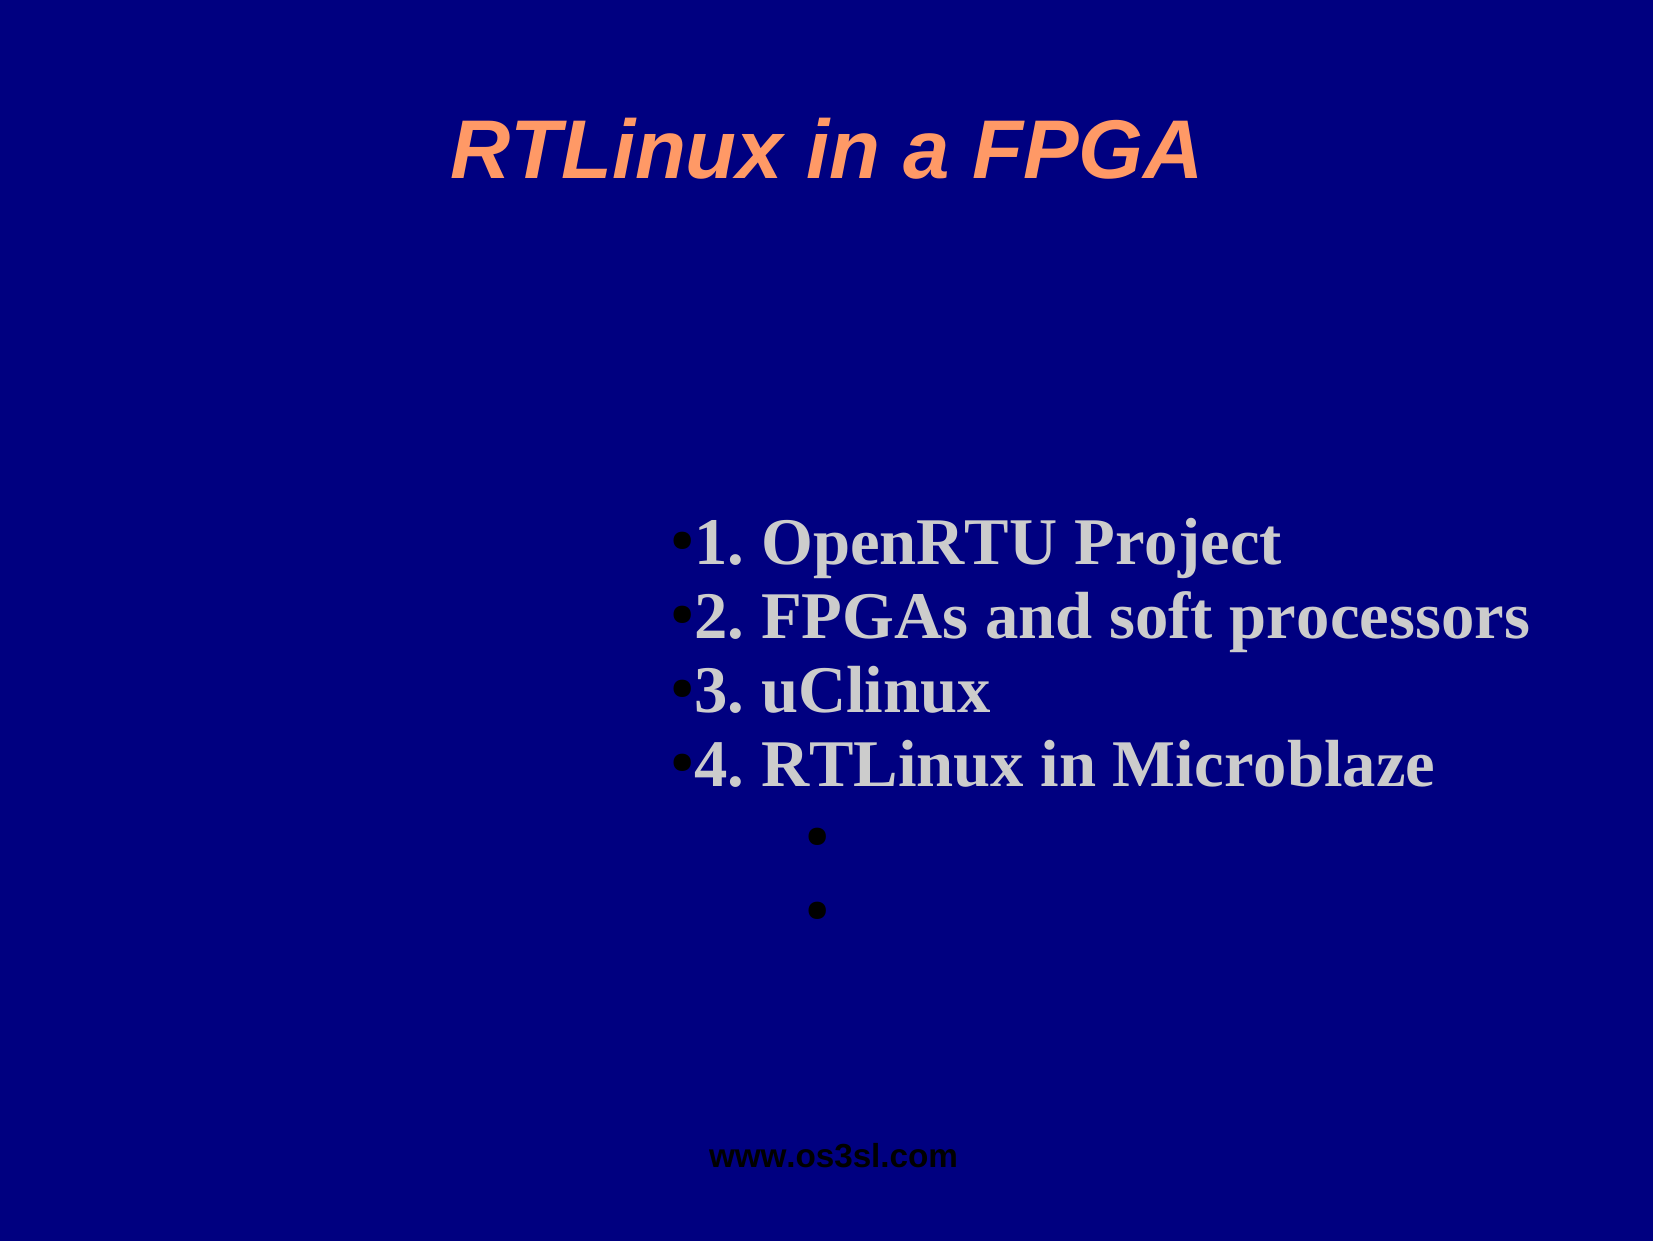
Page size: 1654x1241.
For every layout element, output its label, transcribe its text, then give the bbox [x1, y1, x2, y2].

text_box www.os3sl.com [709, 1137, 959, 1199]
title RTLinux in a FPGA [121, 46, 1534, 254]
subtitle 1. OpenRTU Project 2. FPGAs and soft processors 3. uClinux 4. RTLinux in Microblaze [121, 322, 1561, 1133]
